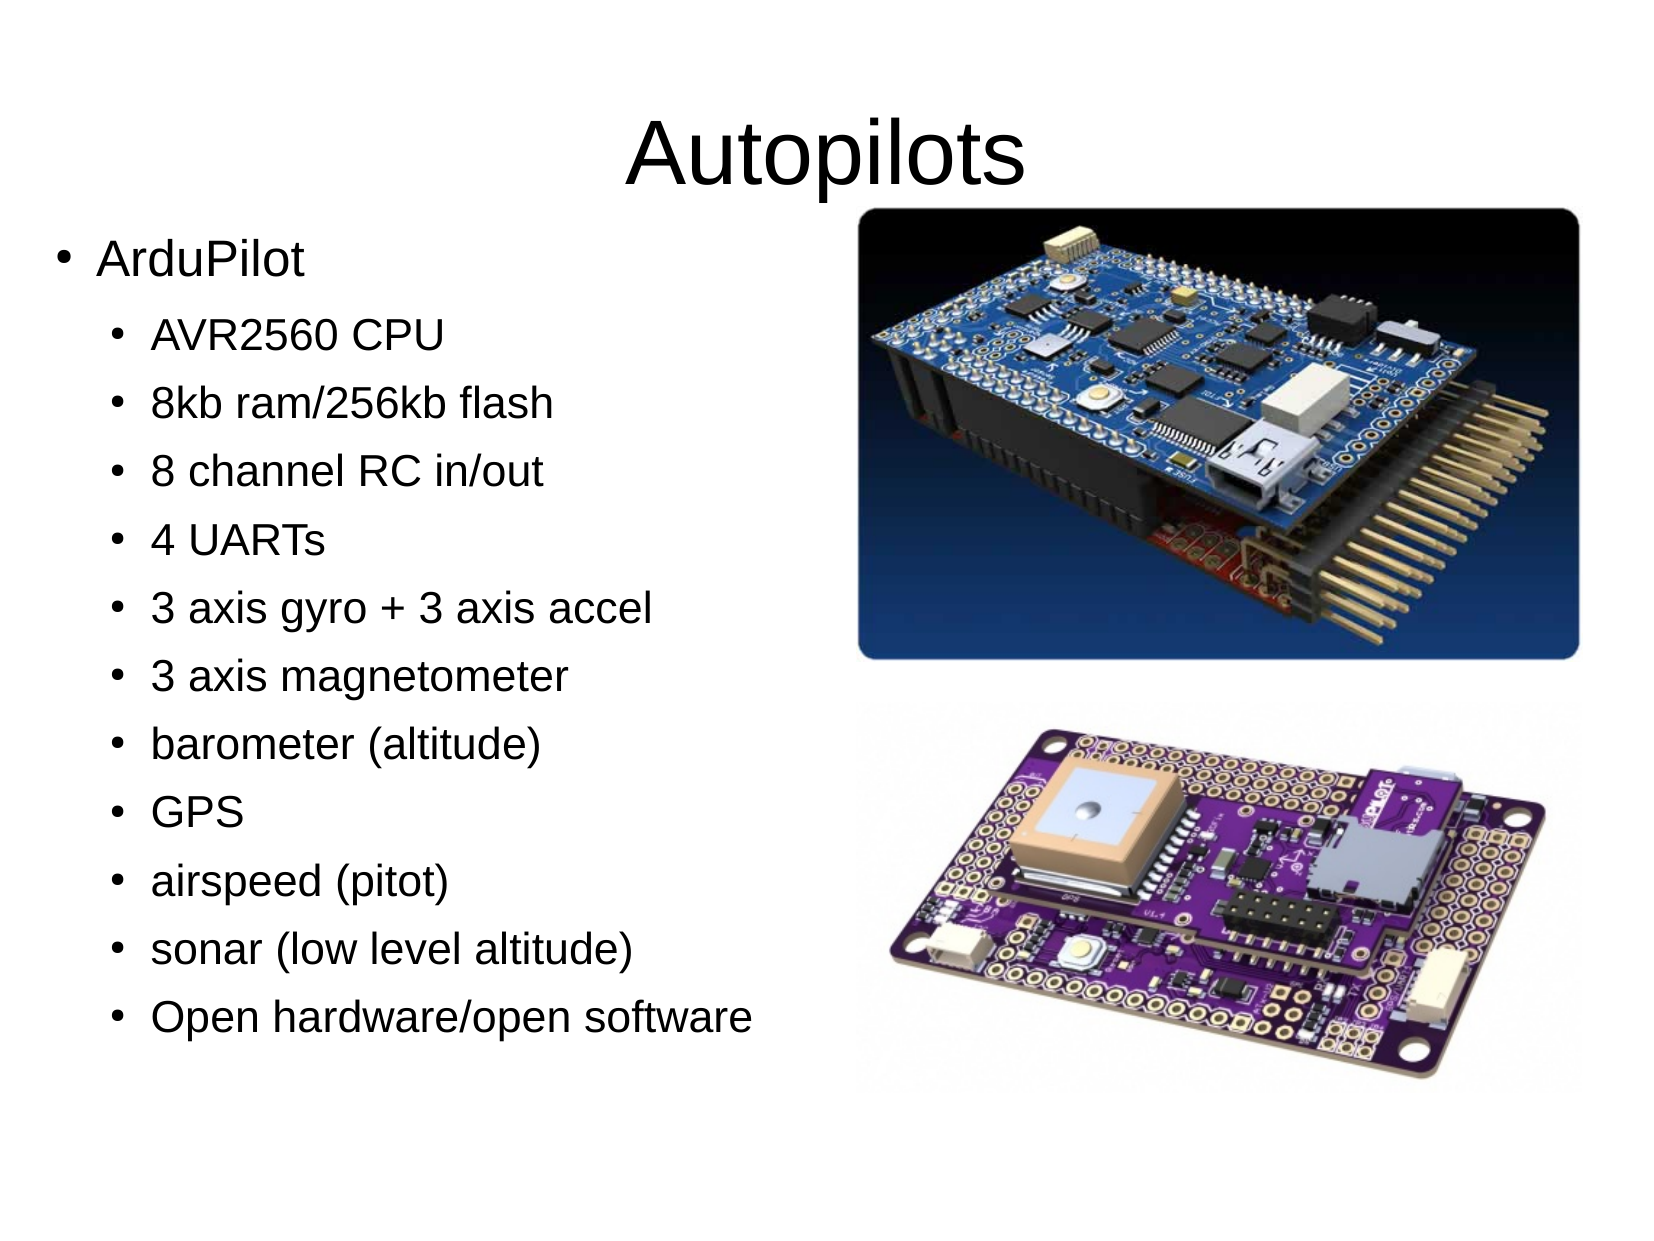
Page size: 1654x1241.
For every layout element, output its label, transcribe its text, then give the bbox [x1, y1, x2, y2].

picture [856, 702, 1582, 1093]
list ArduPilot AVR2560 CPU 8kb ram/256kb flash 8 channel RC in/out 4 UARTs 3 axis gyro + 3 axis accel 3 axis magnetometer barometer (altitude) GPS airspeed (pitot) sonar (low level altitude) Open hardware/open software [41, 229, 768, 1063]
picture [856, 206, 1583, 662]
title Autopilots [82, 49, 1571, 257]
